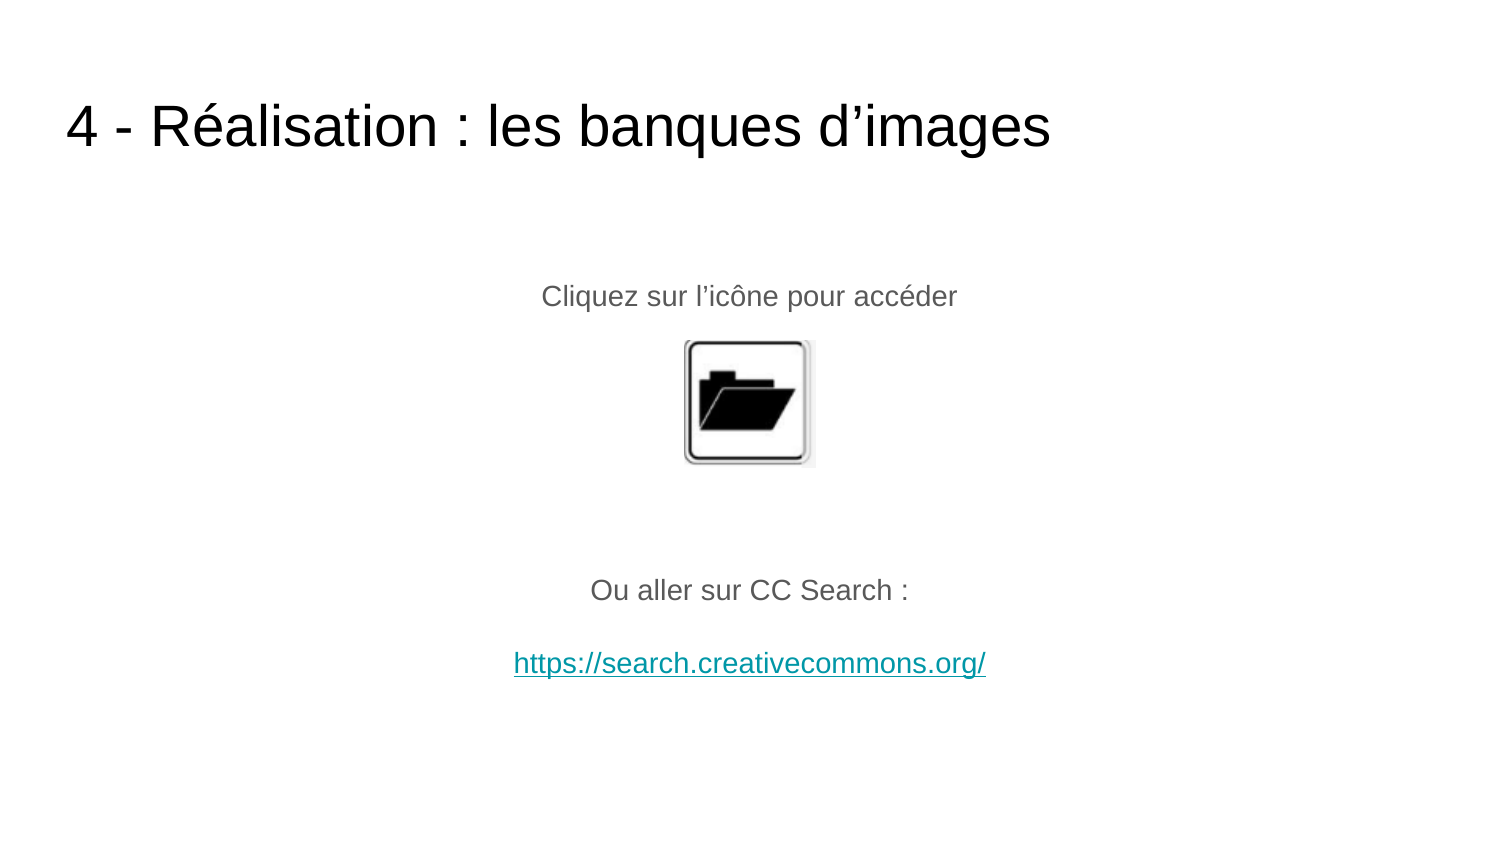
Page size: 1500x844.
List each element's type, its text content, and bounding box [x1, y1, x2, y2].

title 4 - Réalisation : les banques d’images [51, 72, 1449, 167]
list Cliquez sur l’icône pour accéder Ou aller sur CC Search : https://search.creativecommons.org/ [421, 189, 1079, 750]
picture [684, 340, 816, 468]
